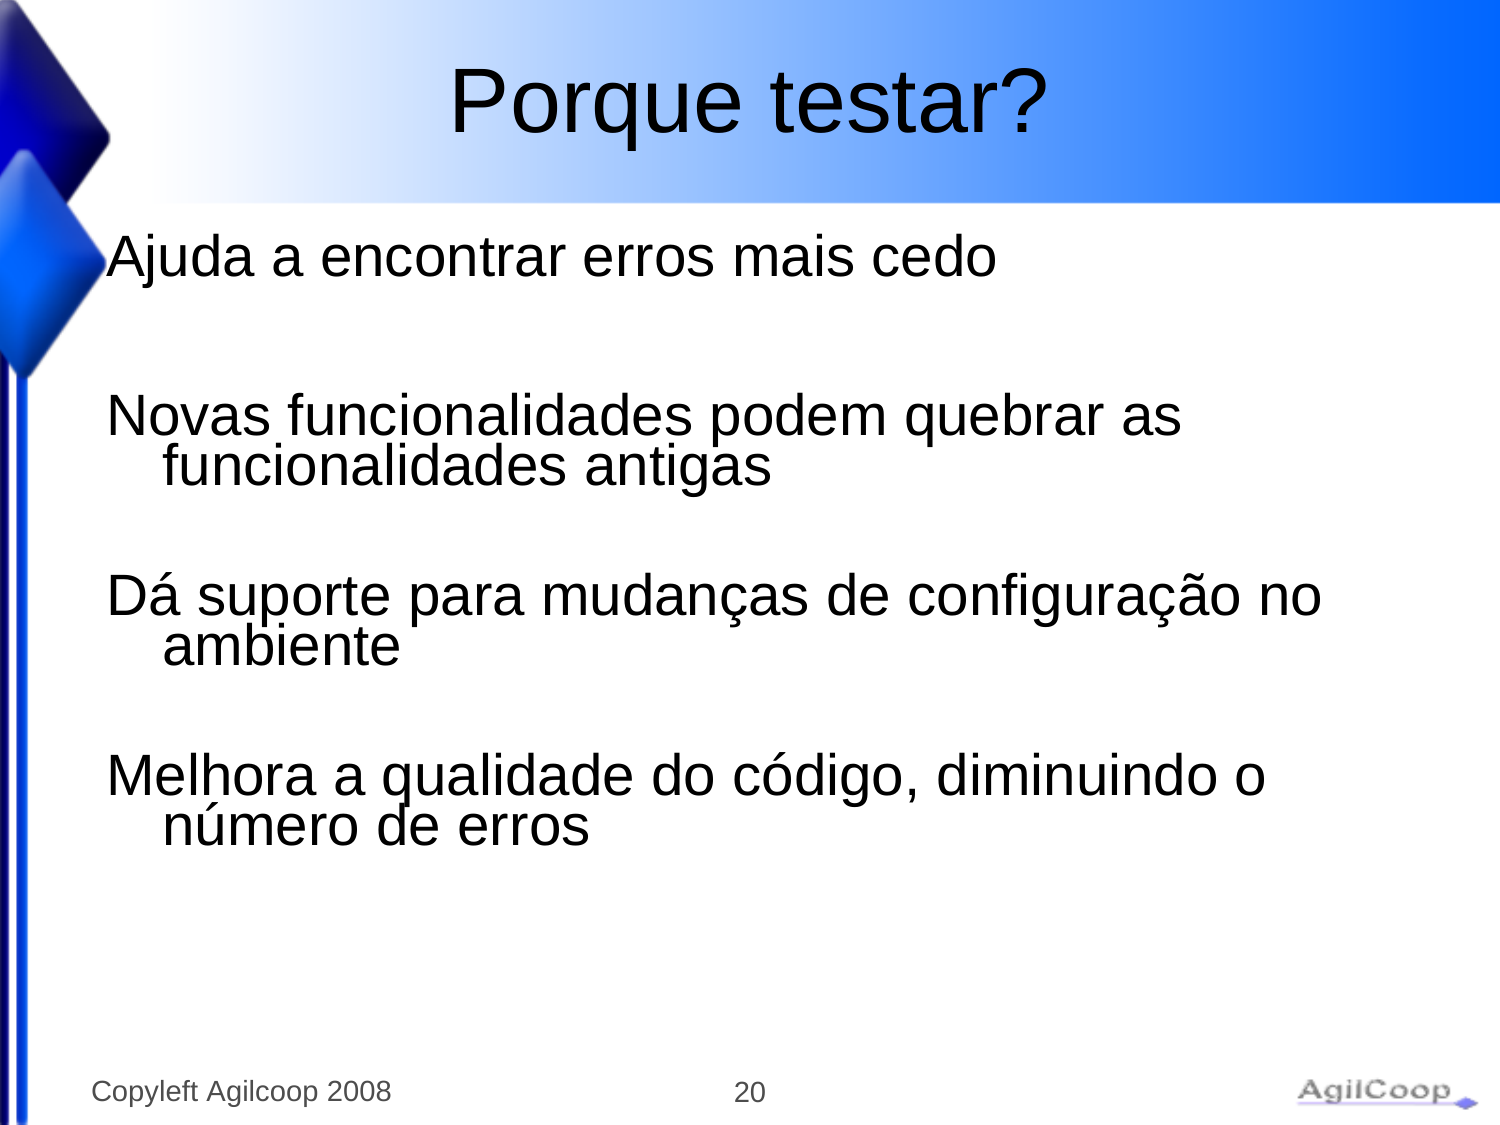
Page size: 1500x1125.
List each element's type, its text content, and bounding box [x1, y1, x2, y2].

title Porque testar? [74, 48, 1425, 154]
picture [0, 0, 1500, 1125]
list Ajuda a encontrar erros mais cedo Novas funcionalidades podem quebrar as funcionalidades antigas Dá suporte para mudanças de configuração no ambiente Melhora a qualidade do código, diminuindo o número de erros [106, 236, 1477, 1093]
